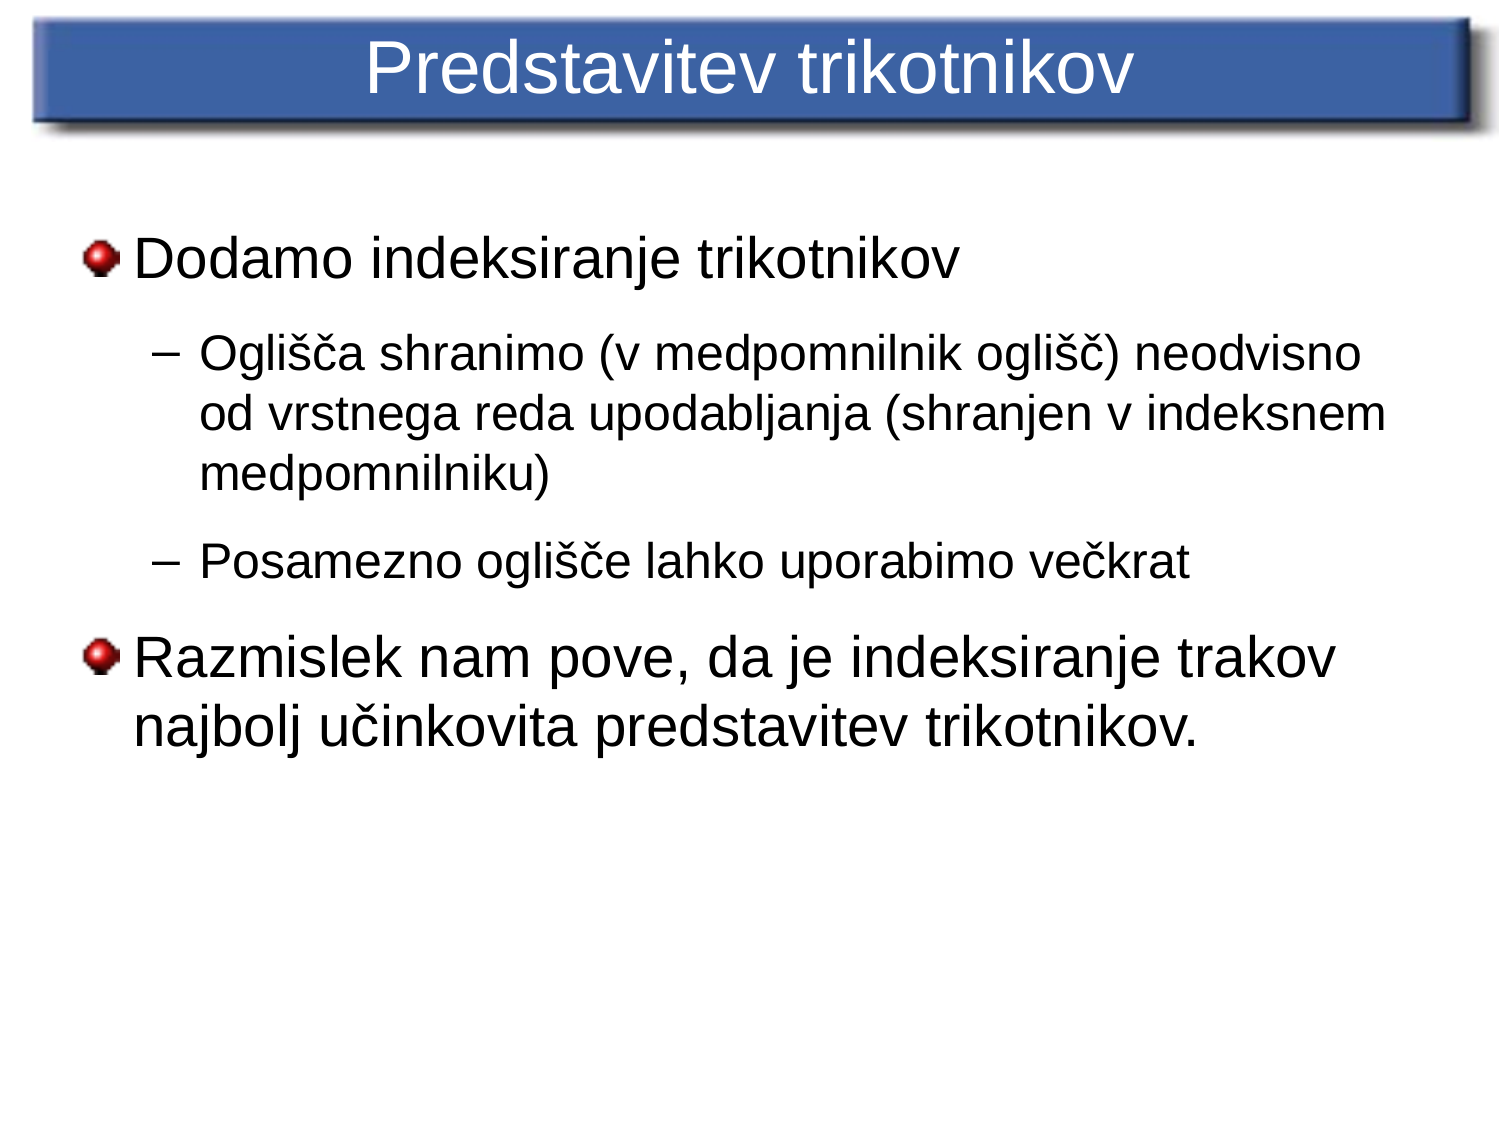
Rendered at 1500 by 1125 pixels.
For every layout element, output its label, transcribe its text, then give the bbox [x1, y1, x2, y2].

list Dodamo indeksiranje trikotnikov Oglišča shranimo (v medpomnilnik oglišč) neodvisno od vrstnega reda upodabljanja (shranjen v indeksnem medpomnilniku) Posamezno oglišče lahko uporabimo večkrat Razmislek nam pove, da je indeksiranje trakov najbolj učinkovita predstavitev trikotnikov. [62, 212, 1413, 955]
title Predstavitev trikotnikov [0, 10, 1500, 116]
picture [31, 116, 1499, 142]
